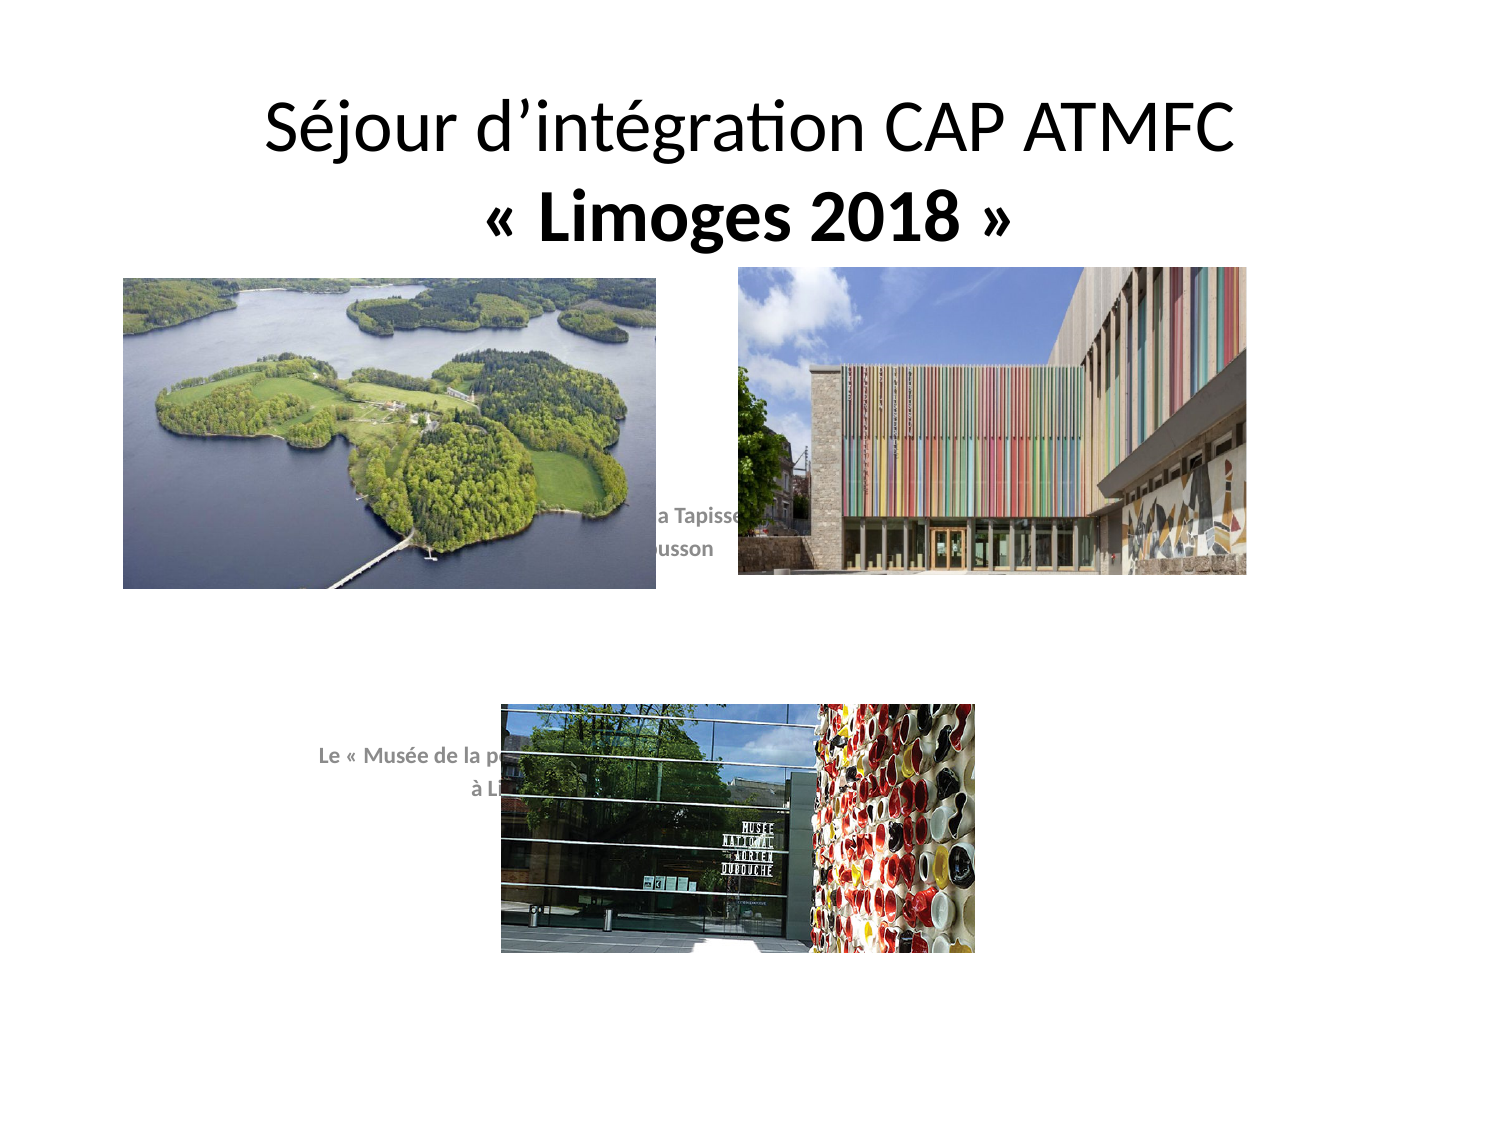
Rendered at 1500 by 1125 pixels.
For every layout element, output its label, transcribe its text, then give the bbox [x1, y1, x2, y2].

picture [123, 278, 656, 589]
picture [501, 704, 975, 953]
title Séjour d’intégration CAP ATMFC « Limoges 2018 » [112, 42, 1388, 291]
subtitle Île de Vassivière cité de la tapisserie Aubusson L’île de Vassivière La « Cité de la Tapisserie » à Aubusson Le « Musée de la porcelaine Adrien Duché » à Limoges I [225, 361, 1275, 925]
picture [738, 267, 1247, 575]
